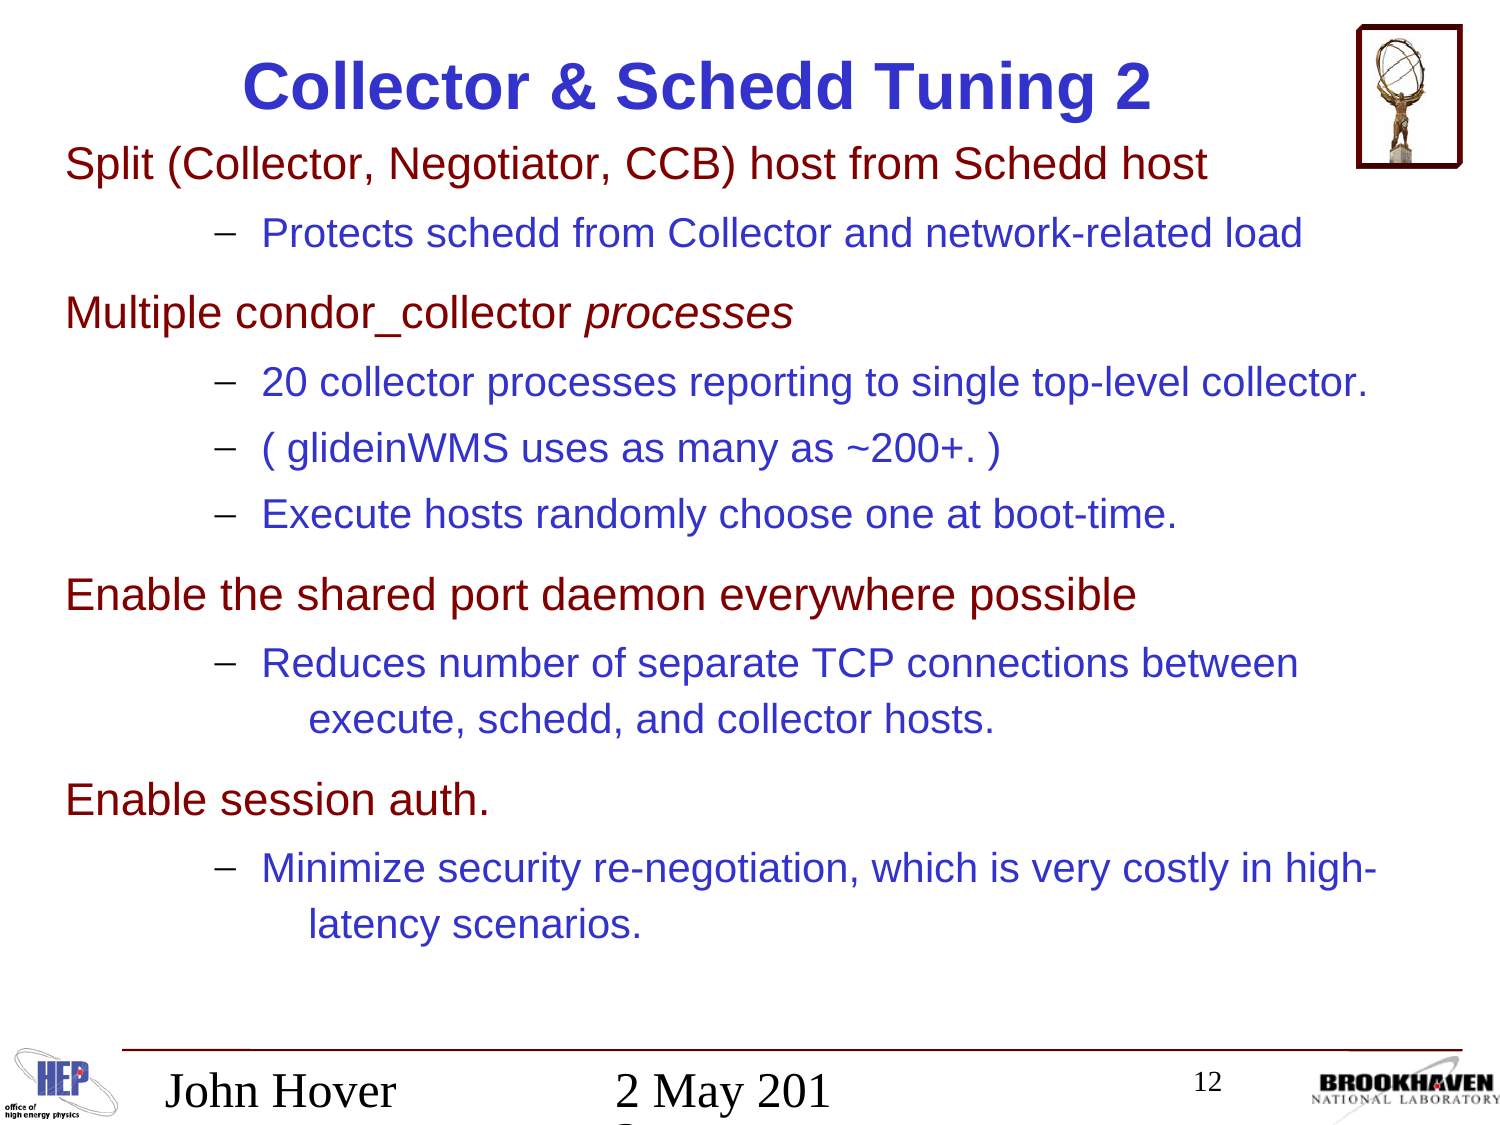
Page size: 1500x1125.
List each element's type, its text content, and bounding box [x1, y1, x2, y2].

picture [1374, 37, 1426, 120]
picture [1312, 1056, 1500, 1125]
picture [0, 1043, 122, 1125]
list Split (Collector, Negotiator, CCB) host from Schedd host Protects schedd from Collector and network-related load Multiple condor_collector processes 20 collector processes reporting to single top-level collector. ( glideinWMS uses as many as ~200+. ) Execute hosts randomly choose one at boot-time. Enable the shared port daemon everywhere possible Reduces number of separate TCP connections between execute, schedd, and collector hosts. Enable session auth. Minimize security re-negotiation, which is very costly in high-latency scenarios. [49, 120, 1458, 1036]
title Collector & Schedd Tuning 2 [50, 24, 1346, 120]
